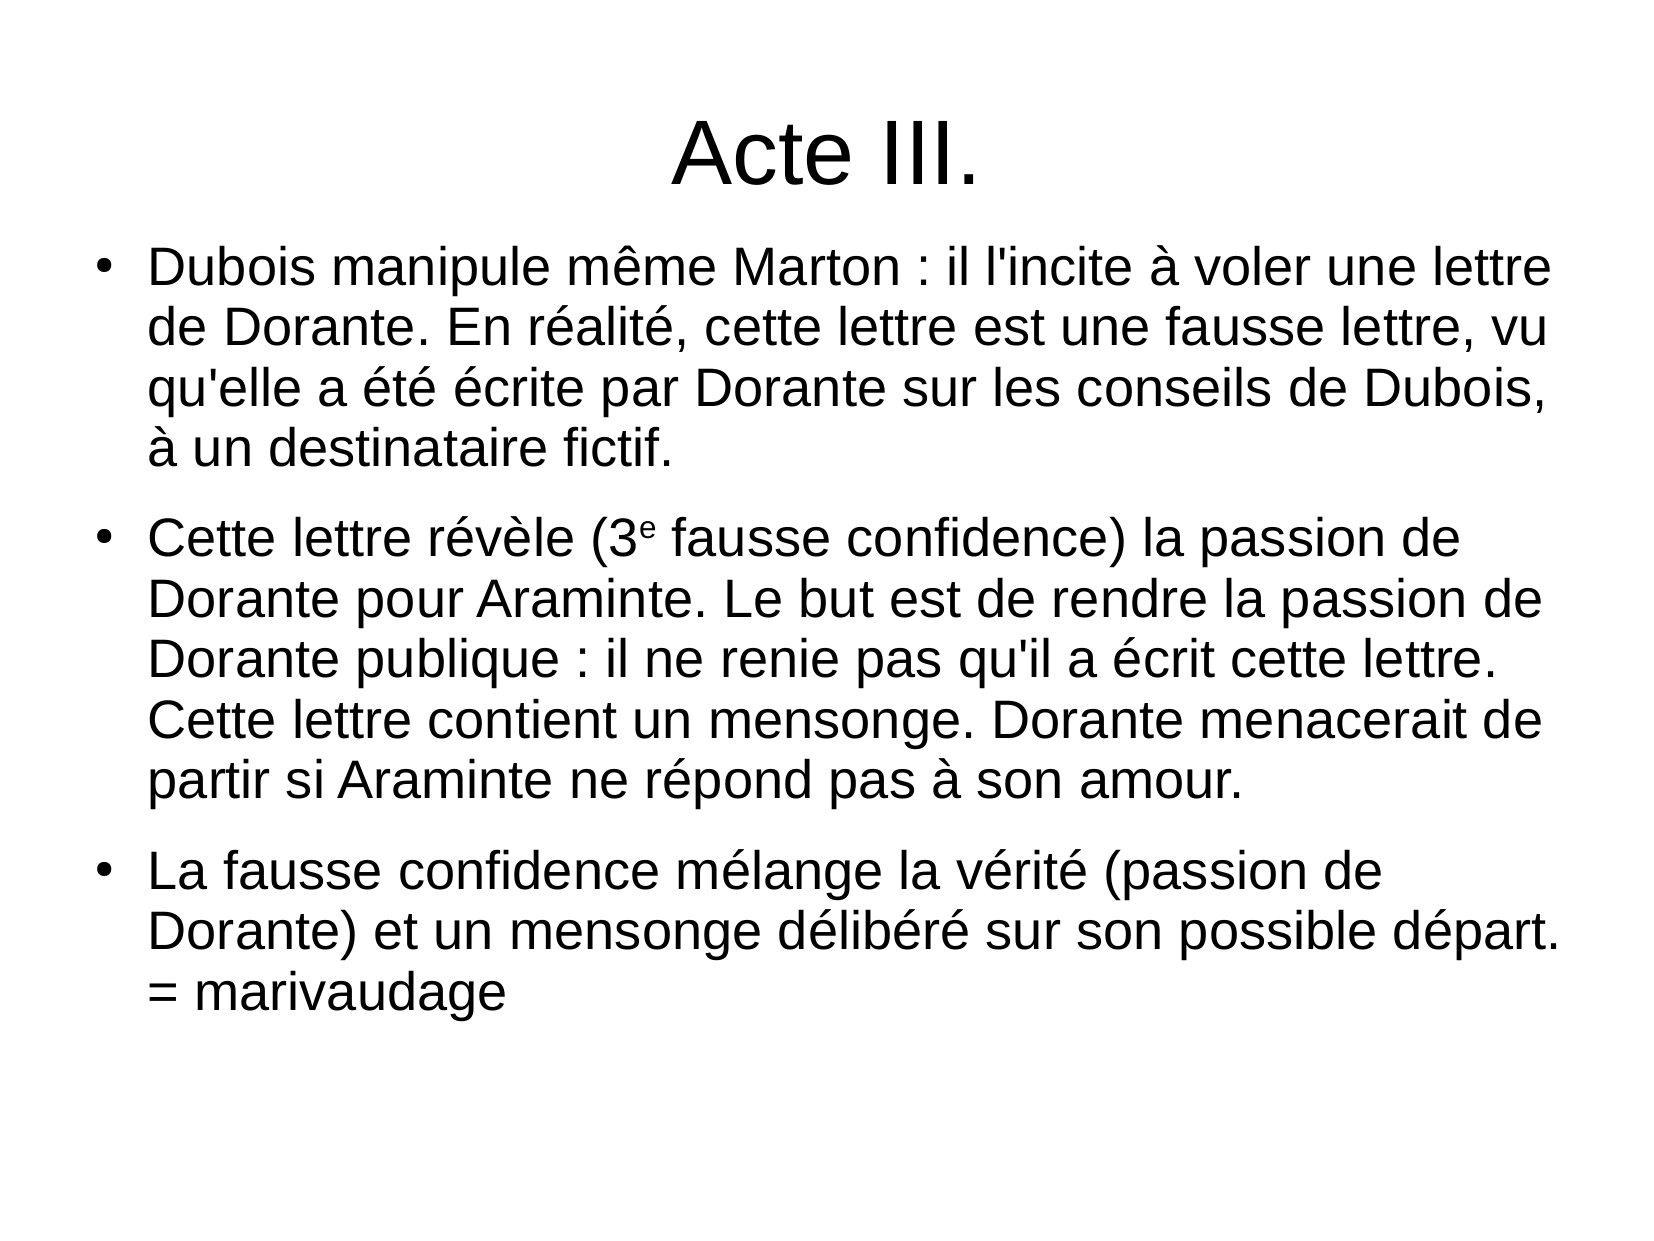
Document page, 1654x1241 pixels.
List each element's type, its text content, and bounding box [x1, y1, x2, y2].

title Acte III. [82, 49, 1571, 257]
list Dubois manipule même Marton : il l'incite à voler une lettre de Dorante. En réalité, cette lettre est une fausse lettre, vu qu'elle a été écrite par Dorante sur les conseils de Dubois, à un destinataire fictif. Cette lettre révèle (3e fausse confidence) la passion de Dorante pour Araminte. Le but est de rendre la passion de Dorante publique : il ne renie pas qu'il a écrit cette lettre. Cette lettre contient un mensonge. Dorante menacerait de partir si Araminte ne répond pas à son amour. La fausse confidence mélange la vérité (passion de Dorante) et un mensonge délibéré sur son possible départ. = marivaudage [76, 236, 1565, 1024]
